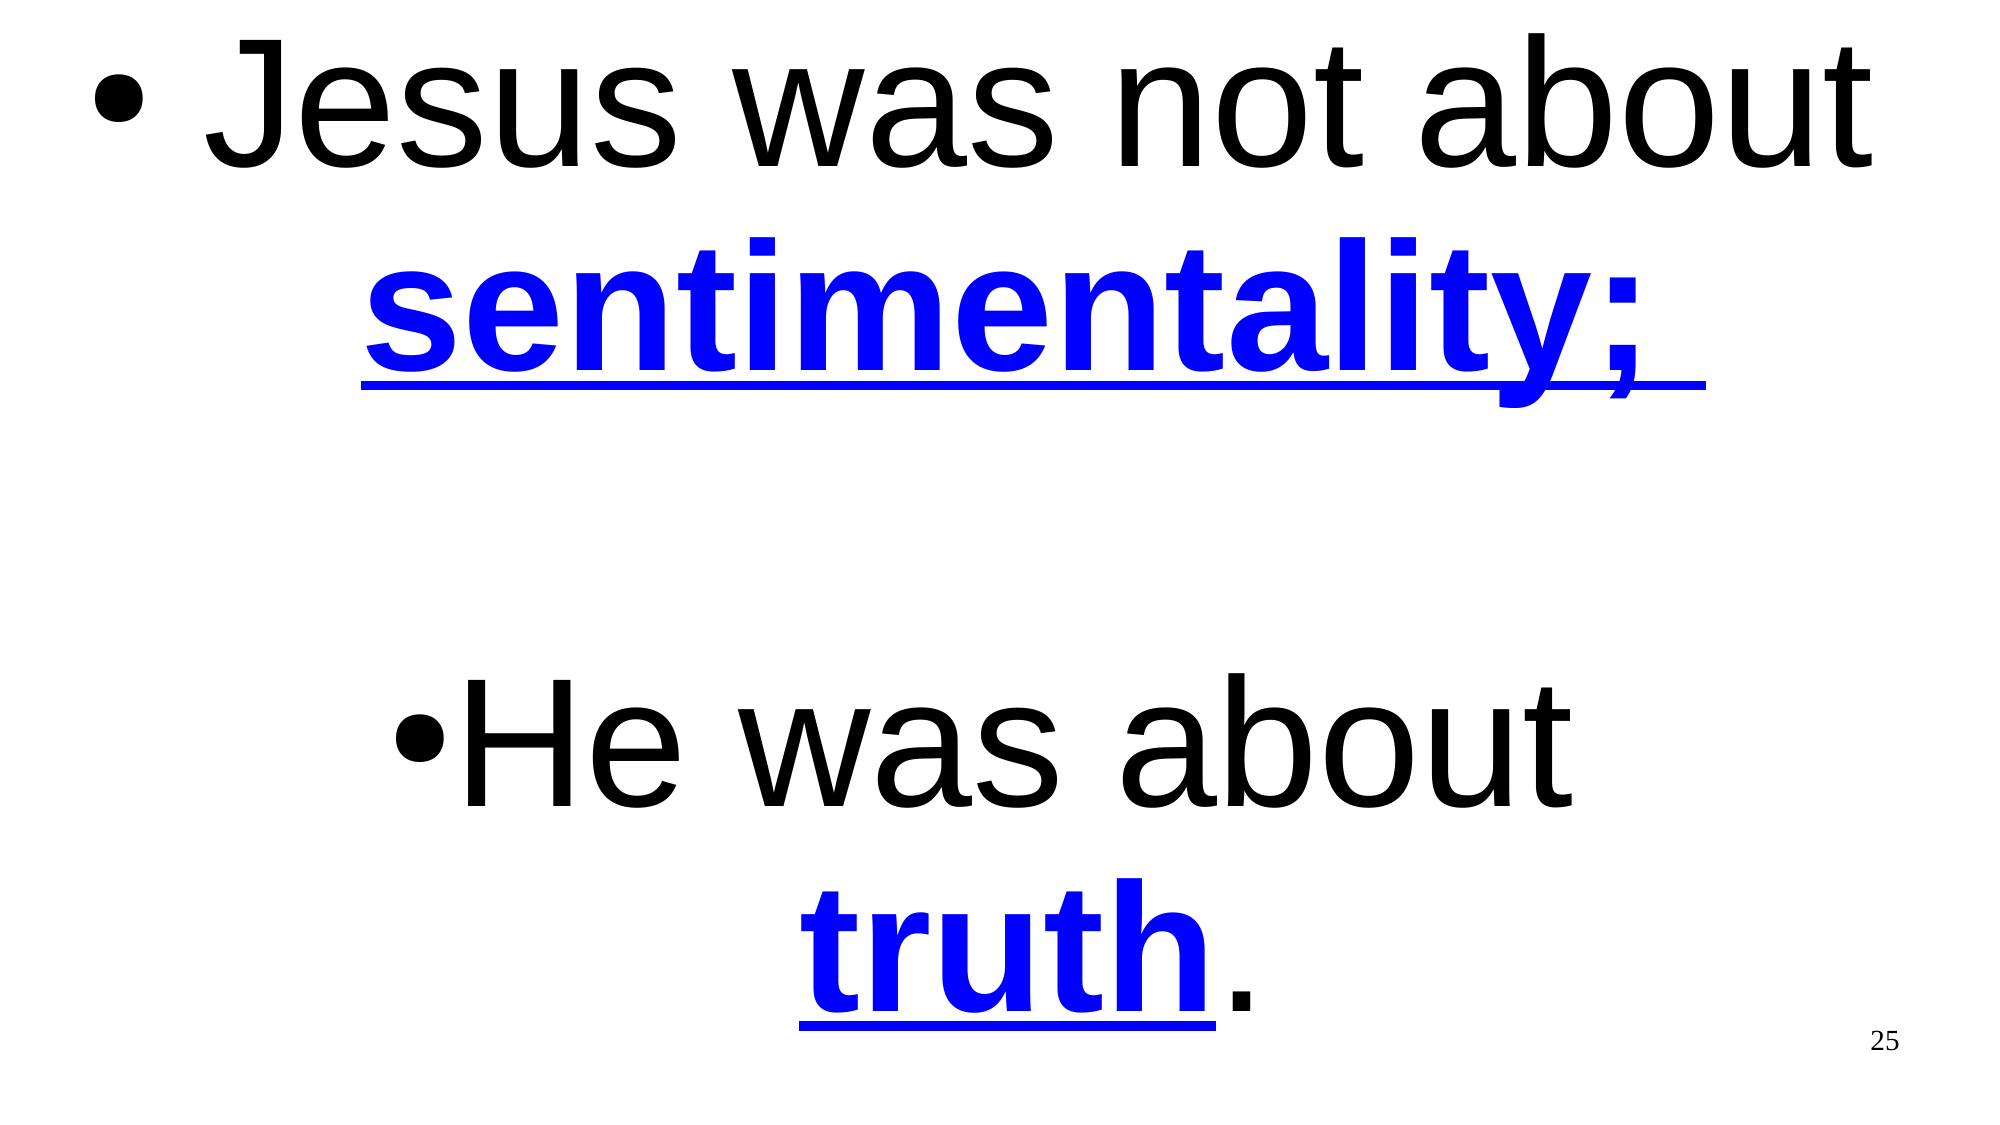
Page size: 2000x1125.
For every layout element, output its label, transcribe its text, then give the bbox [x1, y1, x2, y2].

list Jesus was not about sentimentality; He was about truth. [0, 0, 1996, 1123]
